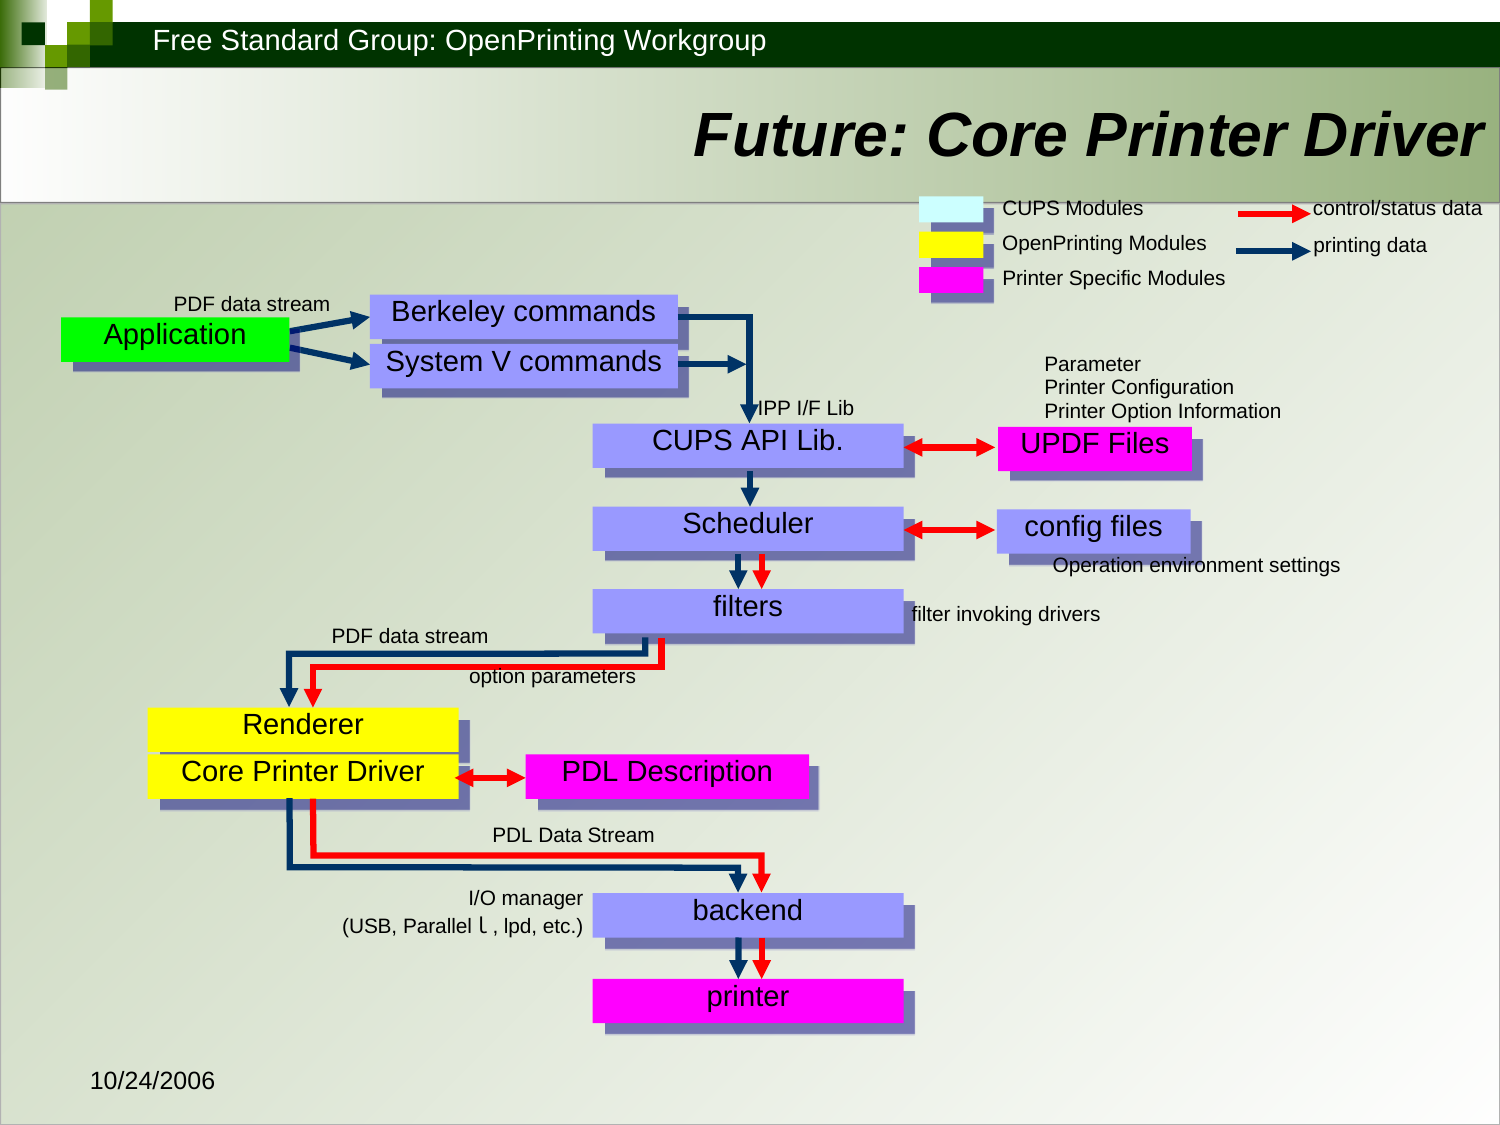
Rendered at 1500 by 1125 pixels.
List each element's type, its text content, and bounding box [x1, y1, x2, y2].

text_box Berkeley commands [369, 294, 678, 340]
text_box Scheduler [592, 506, 904, 551]
text_box option parameters [468, 664, 637, 688]
text_box Printer Specific Modules [1002, 267, 1226, 291]
text_box PDL Description [525, 754, 810, 799]
text_box [919, 196, 984, 223]
text_box PDF data stream [173, 292, 331, 316]
text_box System V commands [369, 343, 678, 389]
title Future: Core Printer Driver [0, 67, 1500, 203]
text_box Application [61, 317, 290, 362]
text_box Operation environment settings [1052, 553, 1341, 577]
text_box backend [592, 893, 904, 938]
text_box Parameter Printer Configuration Printer Option Information [1044, 352, 1282, 423]
text_box config files [996, 509, 1191, 554]
text_box printer [592, 978, 904, 1024]
text_box Core Printer Driver [147, 754, 459, 799]
text_box control/status data [1312, 196, 1483, 220]
text_box CUPS Modules [1002, 196, 1144, 220]
text_box IPP I/F Lib [757, 396, 855, 420]
text_box [919, 267, 984, 293]
text_box UPDF Files [998, 426, 1192, 472]
text_box Renderer [147, 707, 459, 752]
text_box PDL Data Stream [492, 823, 655, 848]
text_box I/O manager (USB, Parallelｌ, lpd, etc.) [341, 886, 584, 940]
text_box printing data [1313, 233, 1428, 258]
text_box [919, 231, 984, 258]
text_box OpenPrinting Modules [1002, 231, 1207, 256]
text_box filters [592, 589, 904, 634]
text_box CUPS API Lib. [592, 423, 904, 468]
text_box filter invoking drivers [911, 602, 1101, 626]
text_box PDF data stream [331, 624, 489, 648]
